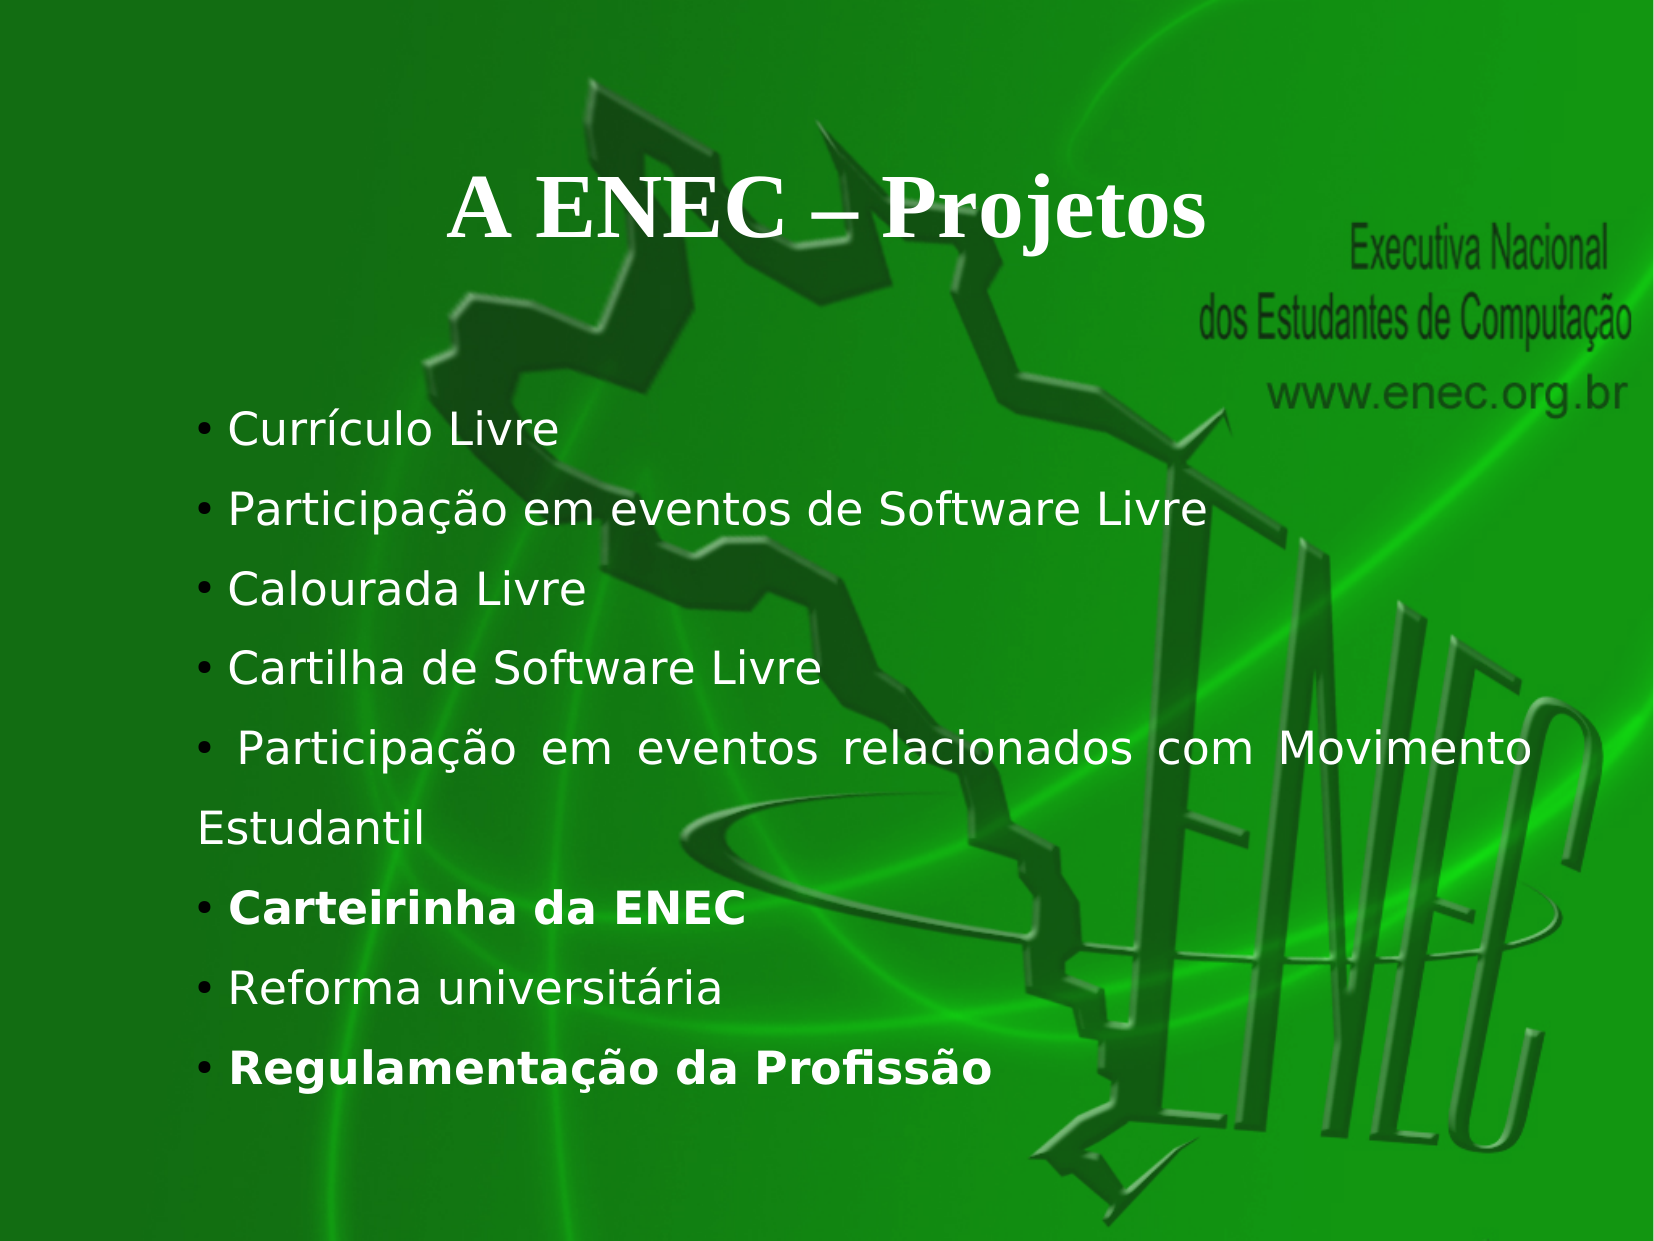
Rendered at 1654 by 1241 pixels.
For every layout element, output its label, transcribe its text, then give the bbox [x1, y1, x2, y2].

text_box Currículo Livre Participação em eventos de Software Livre Calourada Livre Cartilha de Software Livre Participação em eventos relacionados com Movimento Estudantil Carteirinha da ENEC Reforma universitária Regulamentação da Profissão [121, 344, 1534, 1127]
picture [0, 0, 1654, 1241]
title A ENEC – Projetos [121, 103, 1534, 311]
